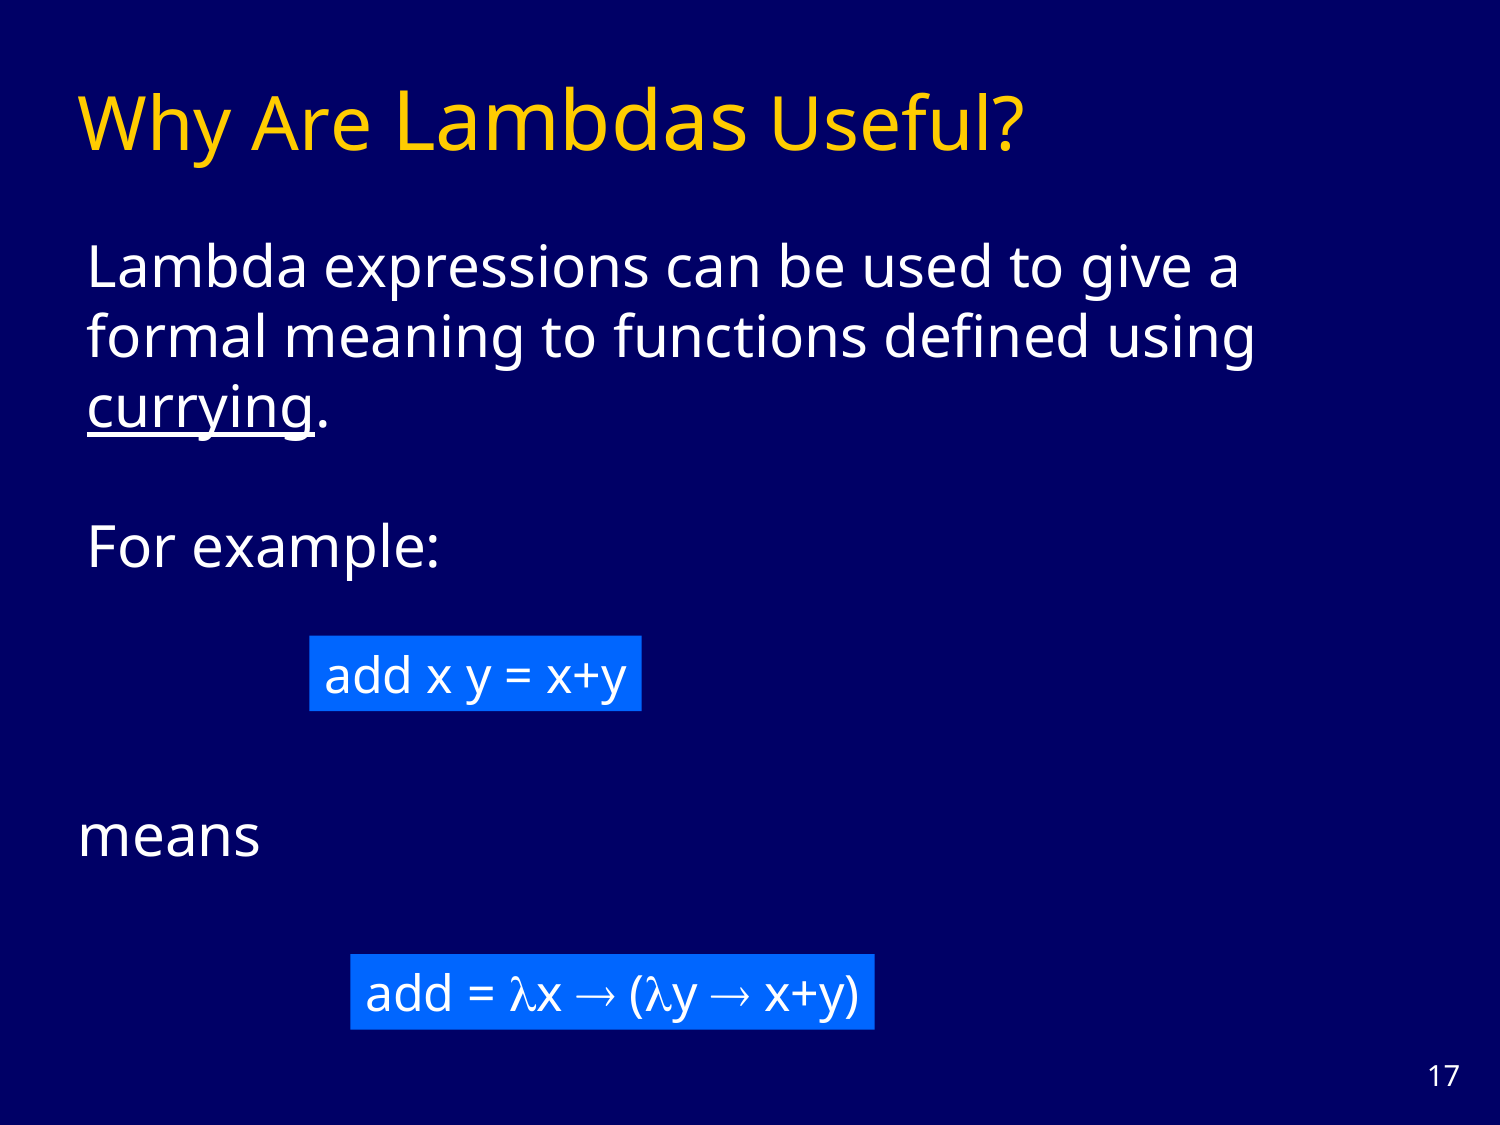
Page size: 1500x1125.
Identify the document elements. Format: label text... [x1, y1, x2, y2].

text_box add = x  (y  x+y) [350, 954, 875, 1030]
text_box <number> [1374, 1049, 1476, 1101]
text_box means [63, 789, 277, 876]
text_box Lambda expressions can be used to give a formal meaning to functions defined using currying. For example: [72, 221, 1421, 588]
text_box add x y = x+y [309, 635, 642, 712]
title Why Are Lambdas Useful? [62, 59, 1389, 175]
